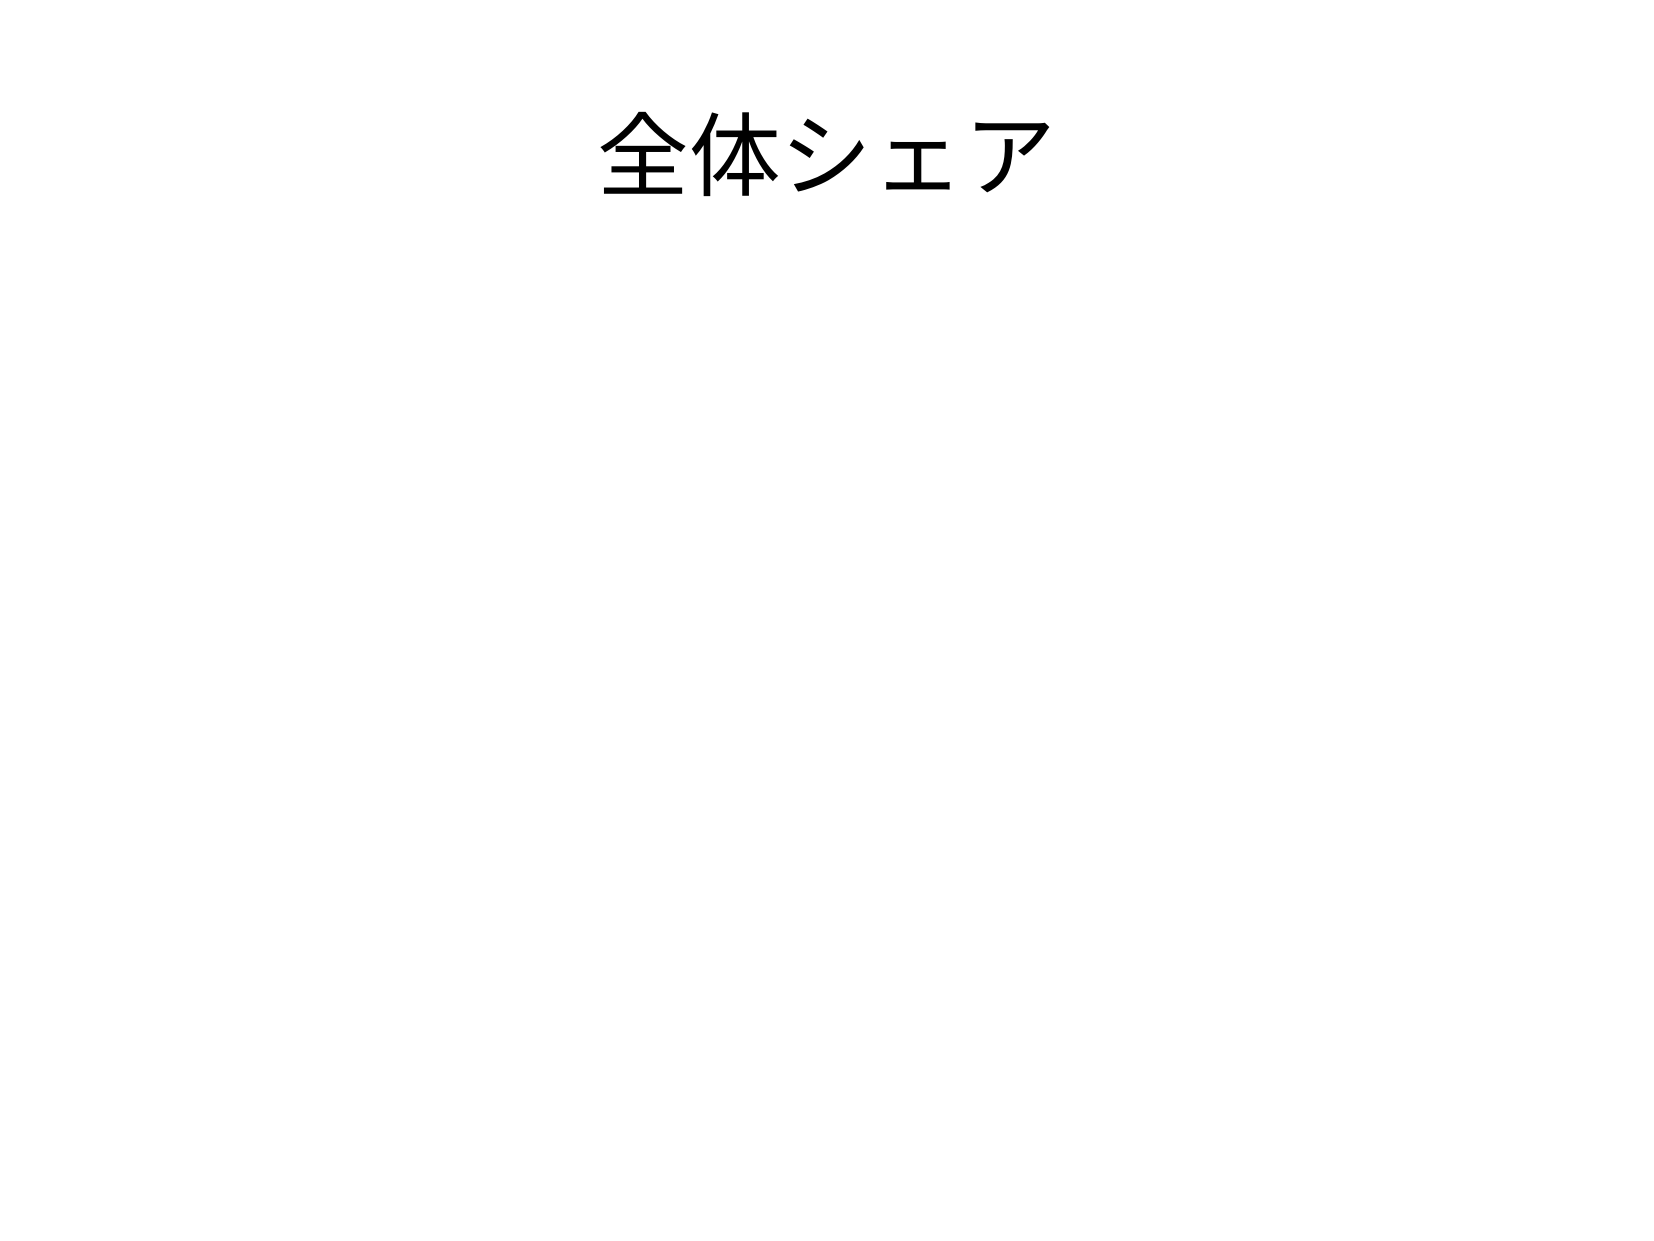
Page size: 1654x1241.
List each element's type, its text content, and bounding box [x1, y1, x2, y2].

title 全体シェア [82, 49, 1571, 257]
